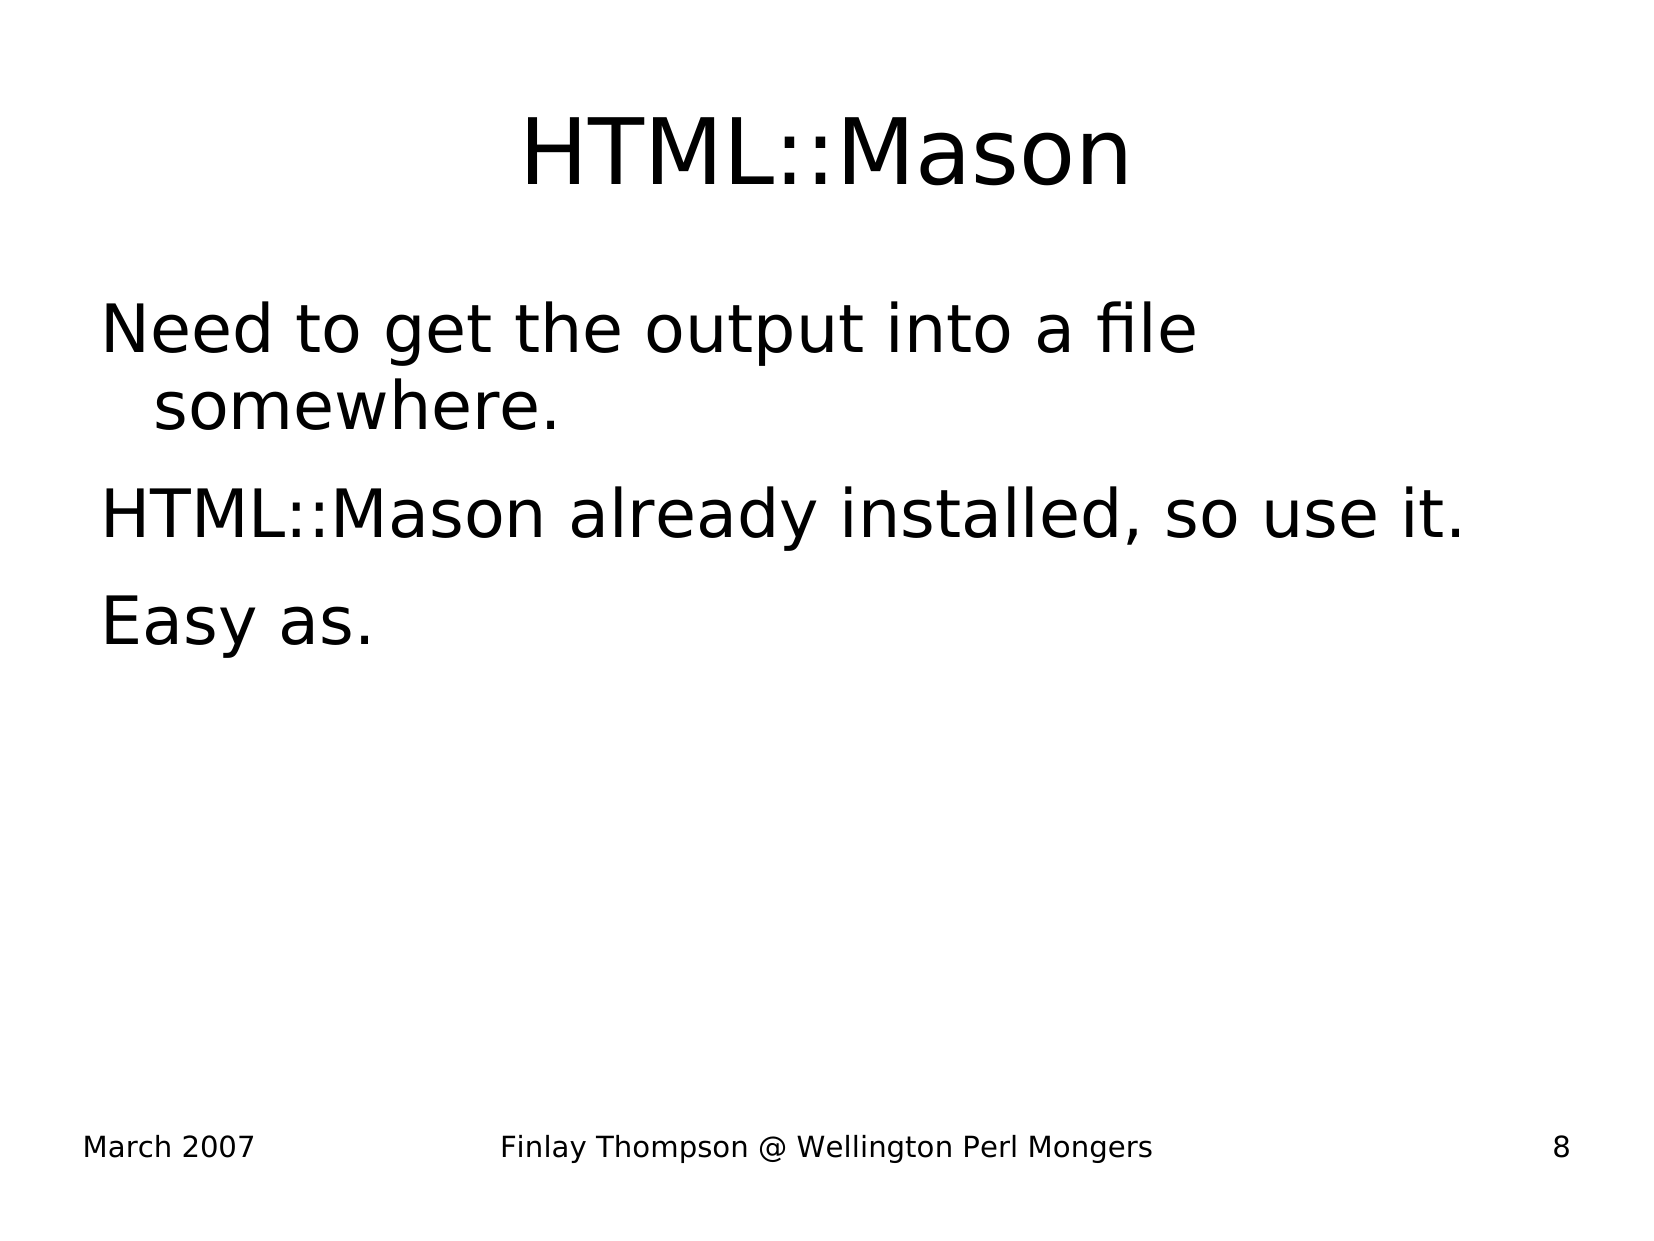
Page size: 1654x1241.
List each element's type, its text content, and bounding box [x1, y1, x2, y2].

list Need to get the output into a file somewhere. HTML::Mason already installed, so use it. Easy as. [82, 290, 1571, 1109]
title HTML::Mason [82, 49, 1571, 257]
